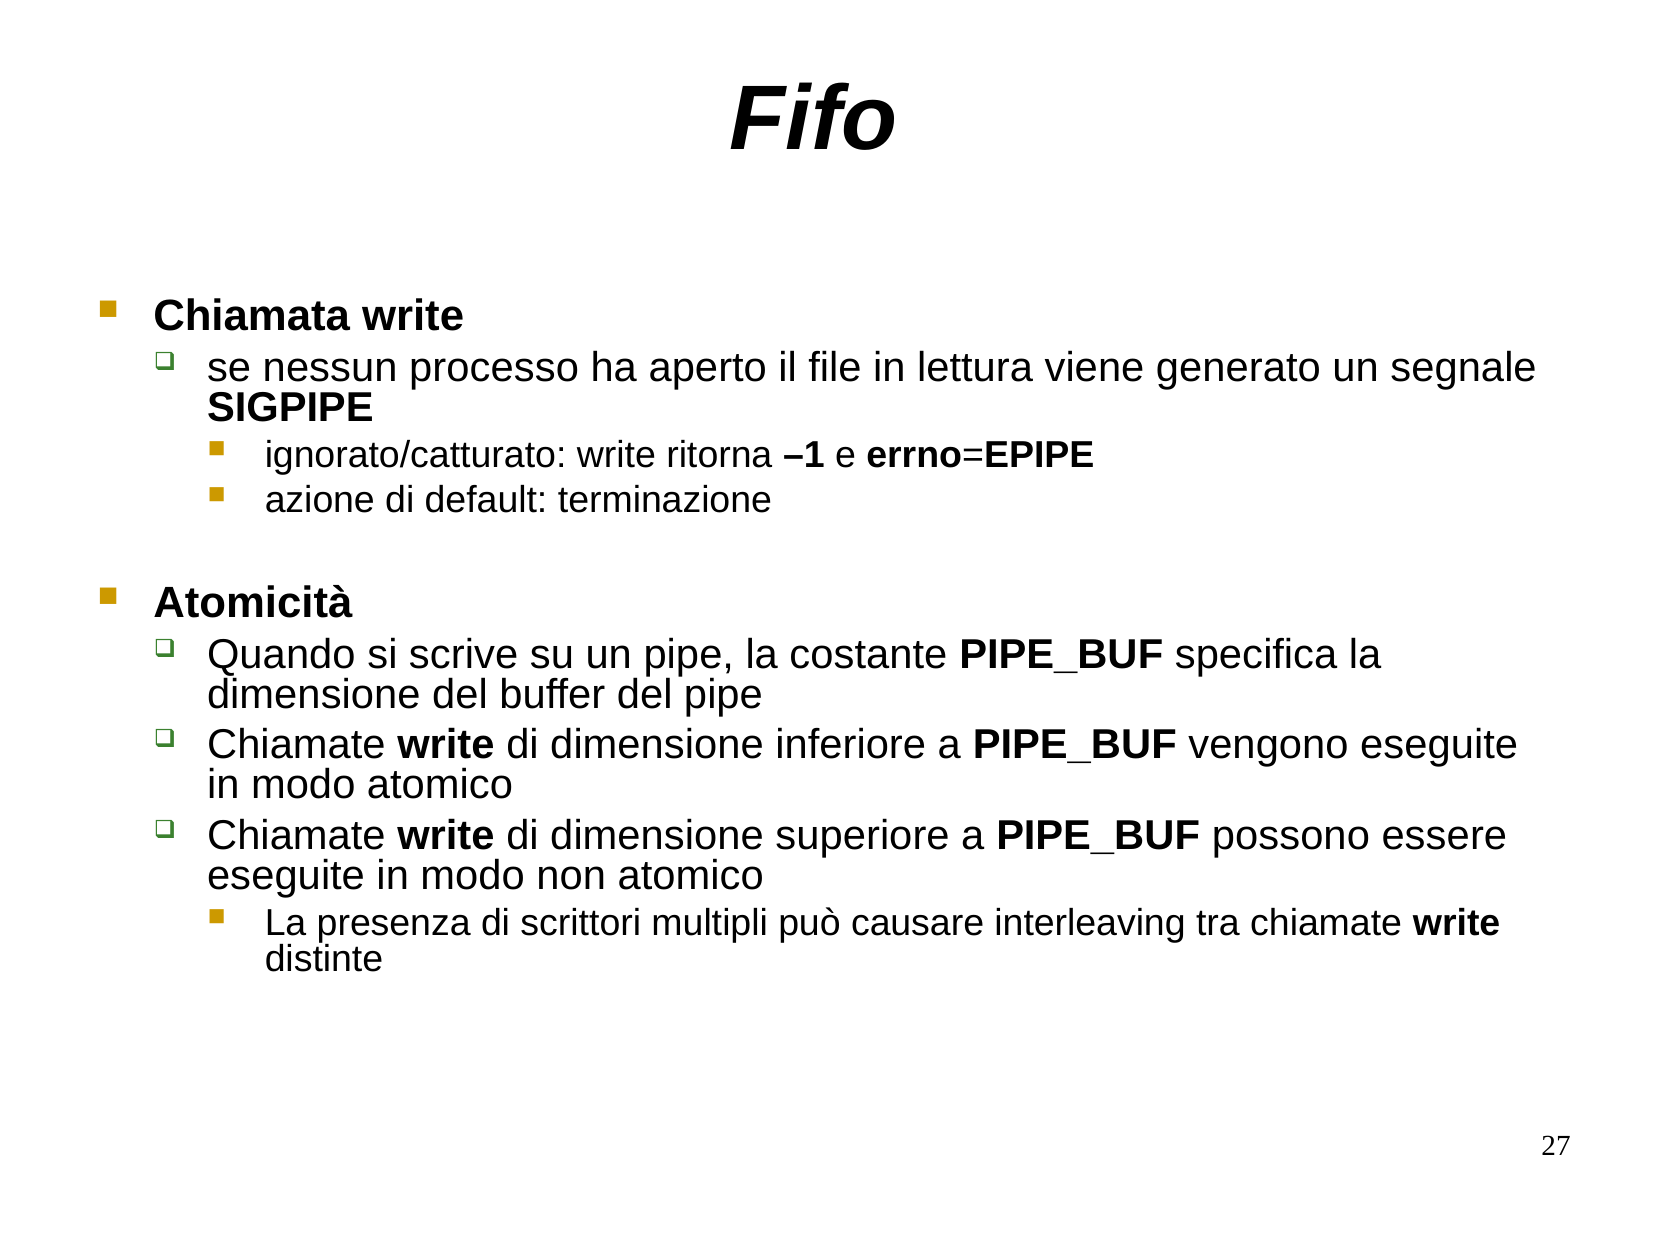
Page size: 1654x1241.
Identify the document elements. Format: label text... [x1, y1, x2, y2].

title Fifo [82, 50, 1571, 257]
list Chiamata write se nessun processo ha aperto il file in lettura viene generato un segnale SIGPIPE ignorato/catturato: write ritorna –1 e errno=EPIPE azione di default: terminazione Atomicità Quando si scrive su un pipe, la costante PIPE_BUF specifica la dimensione del buffer del pipe Chiamate write di dimensione inferiore a PIPE_BUF vengono eseguite in modo atomico Chiamate write di dimensione superiore a PIPE_BUF possono essere eseguite in modo non atomico La presenza di scrittori multipli può causare interleaving tra chiamate write distinte [82, 289, 1571, 1109]
